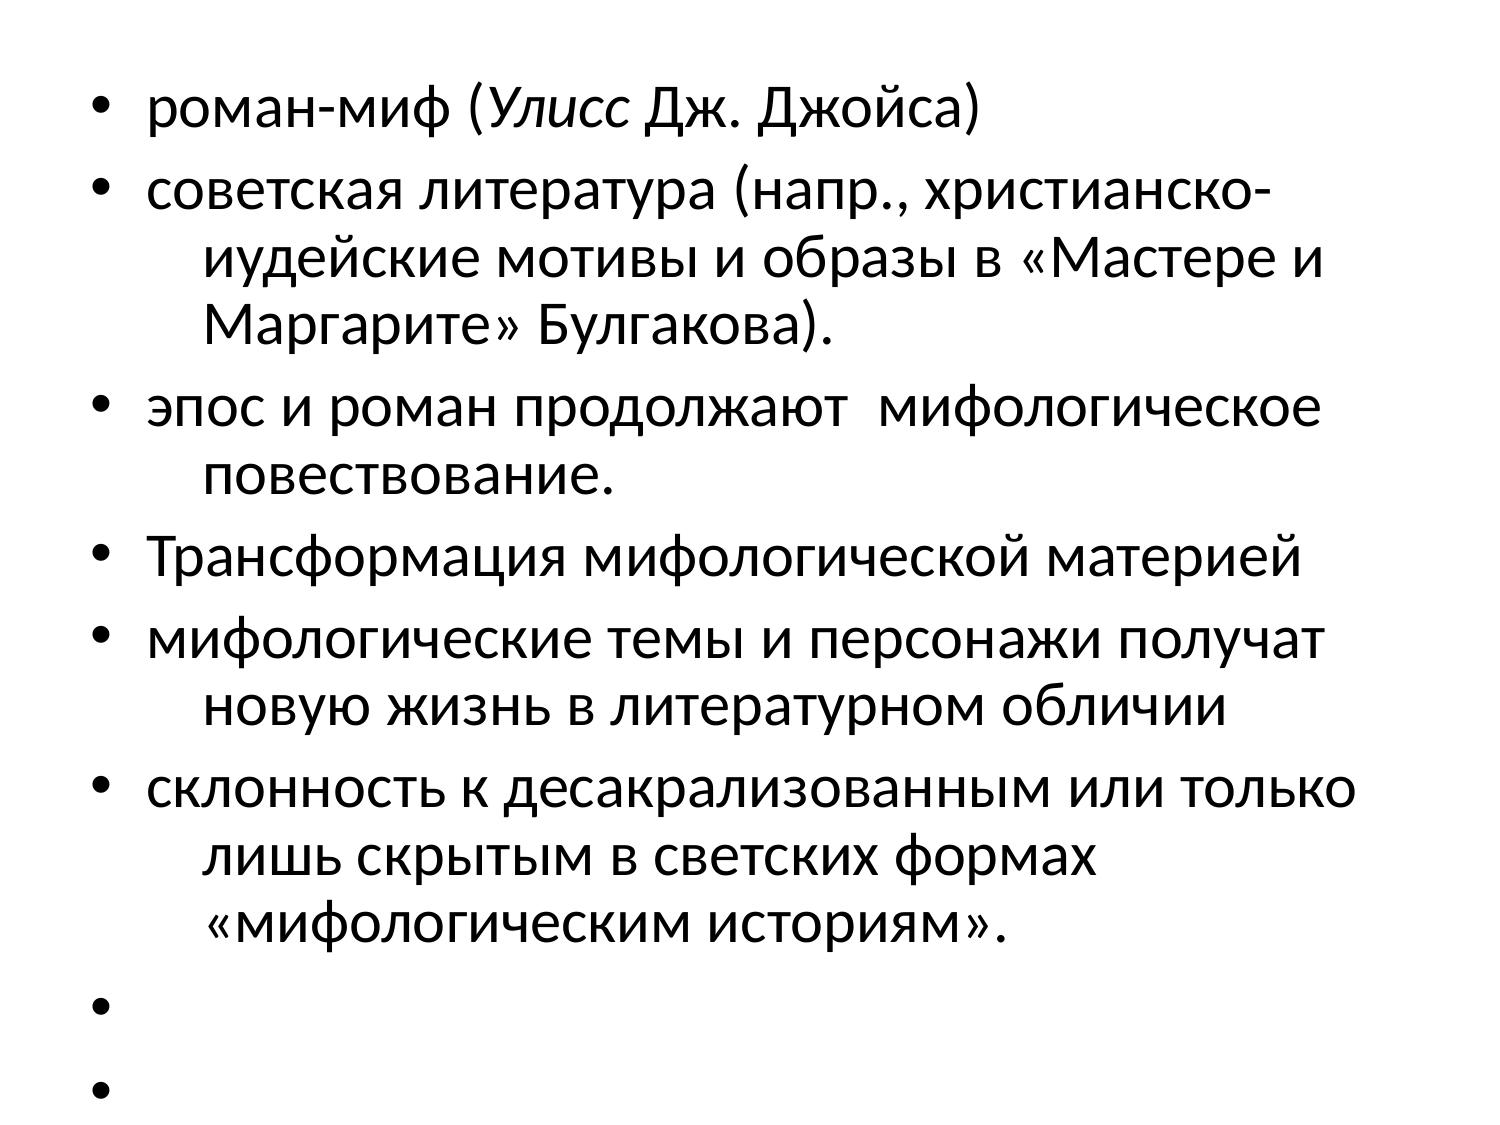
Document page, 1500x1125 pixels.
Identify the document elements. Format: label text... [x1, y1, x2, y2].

list роман-миф (Улисс Дж. Джойса) советская литература (напр., христианско-иудейские мотивы и образы в «Мастере и Маргарите» Булгакова). эпос и роман продолжают мифологическое повествование. Трансформация мифологической материей мифологические темы и персонажи получат новую жизнь в литературном обличии склонность к десакрализованным или только лишь скрытым в светских формах «мифологическим историям». [75, 66, 1426, 1005]
